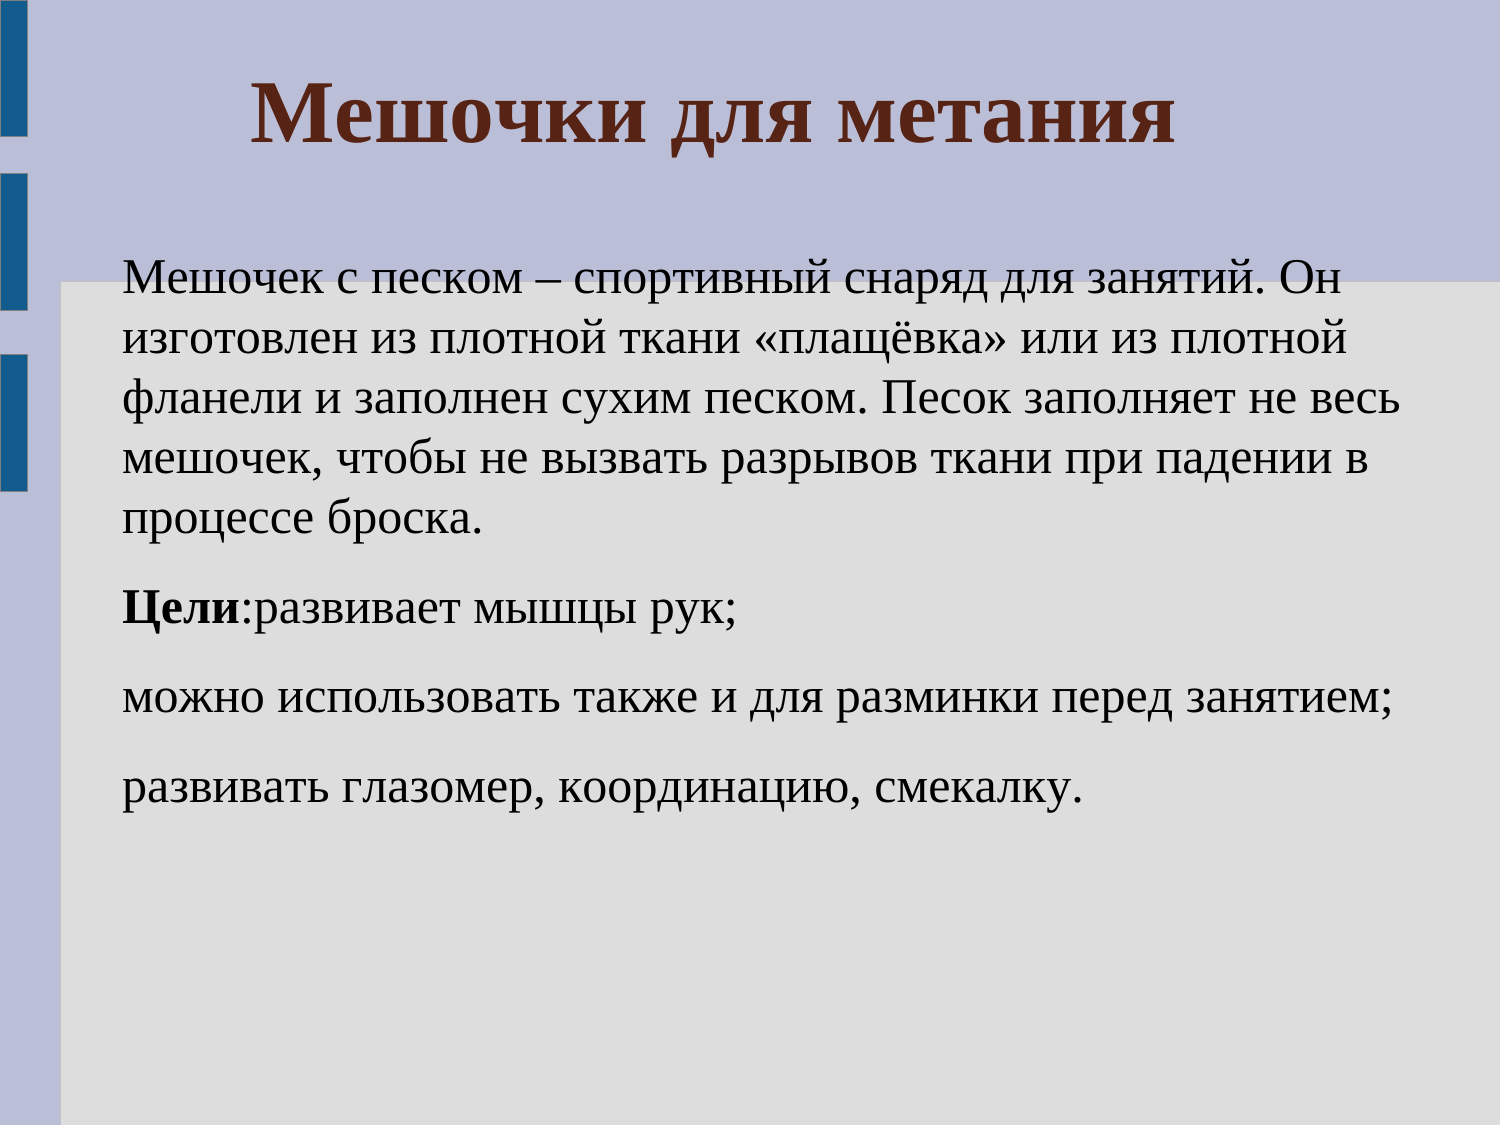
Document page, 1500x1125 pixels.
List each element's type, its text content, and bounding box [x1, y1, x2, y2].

list Мешочек с песком – спортивный снаряд для занятий. Он изготовлен из плотной ткани «плащёвка» или из плотной фланели и заполнен сухим песком. Песок заполняет не весь мешочек, чтобы не вызвать разрывов ткани при падении в процессе броска. Цели:развивает мышцы рук; можно использовать также и для разминки перед занятием; развивать глазомер, координацию, смекалку. [47, 236, 1466, 1025]
title Мешочки для метания [235, 45, 1466, 233]
